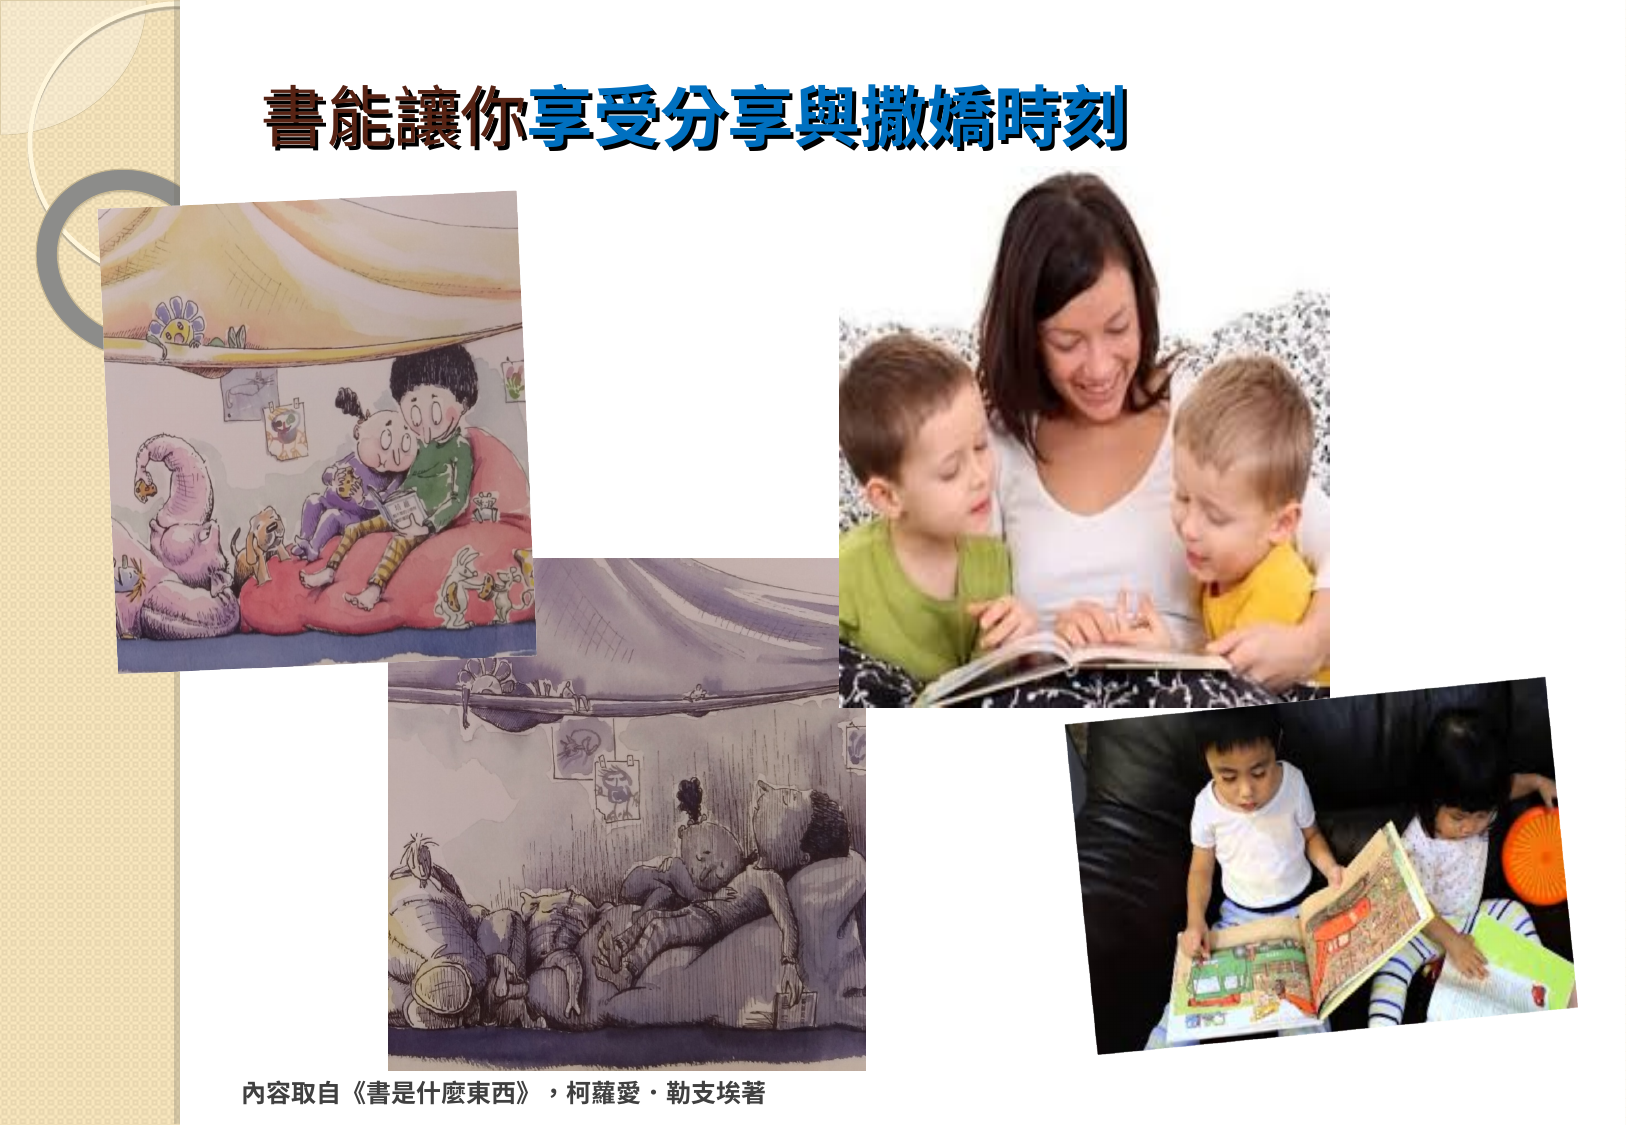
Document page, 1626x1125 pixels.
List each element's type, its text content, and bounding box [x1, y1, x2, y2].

title 書能讓你享受分享與撒嬌時刻 [207, 51, 1578, 168]
picture [97, 166, 1578, 1070]
text_box 內容取自《書是什麼東西》，柯蘿愛．勒支埃著 [29, 1070, 979, 1125]
